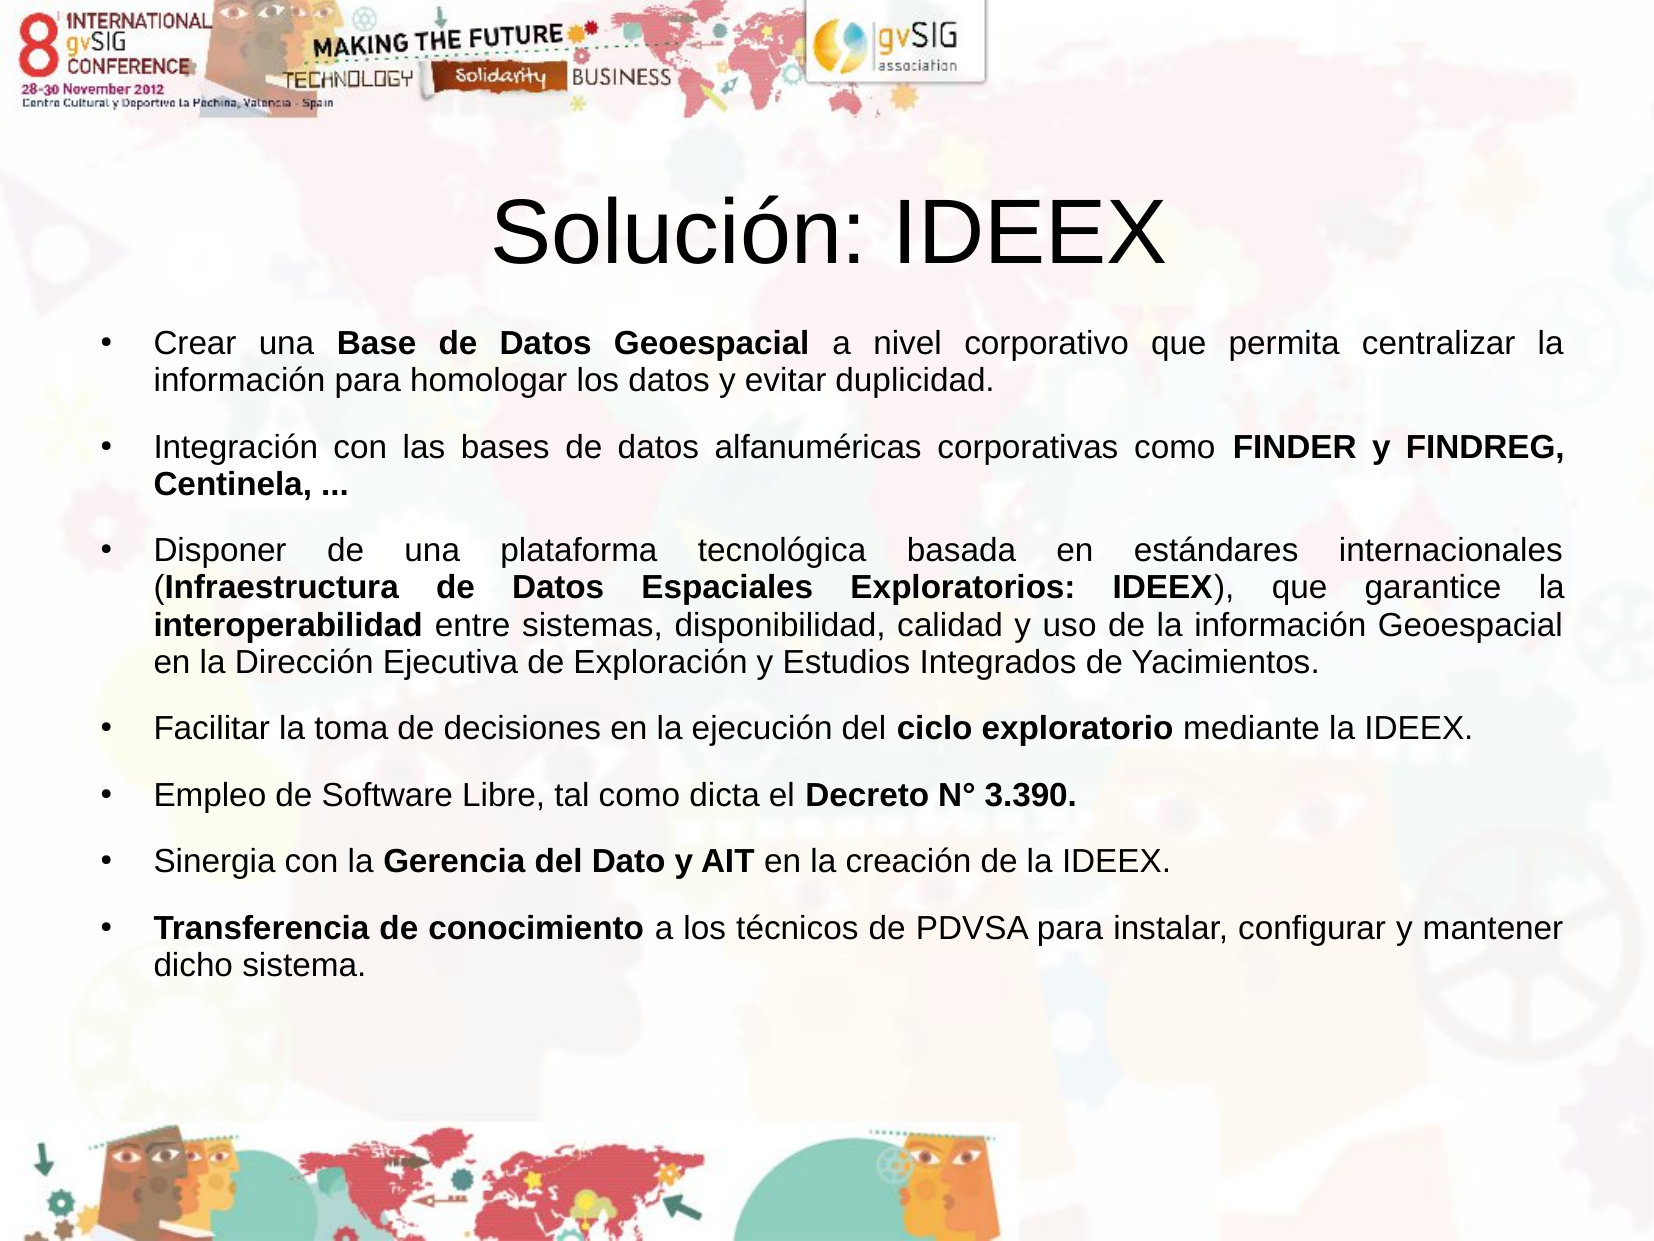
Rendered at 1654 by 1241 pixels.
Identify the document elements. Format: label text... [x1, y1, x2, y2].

picture [0, 0, 1654, 1241]
list Crear una Base de Datos Geoespacial a nivel corporativo que permita centralizar la información para homologar los datos y evitar duplicidad. Integración con las bases de datos alfanuméricas corporativas como FINDER y FINDREG, Centinela, ... Disponer de una plataforma tecnológica basada en estándares internacionales (Infraestructura de Datos Espaciales Exploratorios: IDEEX), que garantice la interoperabilidad entre sistemas, disponibilidad, calidad y uso de la información Geoespacial en la Dirección Ejecutiva de Exploración y Estudios Integrados de Yacimientos. Facilitar la toma de decisiones en la ejecución del ciclo exploratorio mediante la IDEEX. Empleo de Software Libre, tal como dicta el Decreto N° 3.390. Sinergia con la Gerencia del Dato y AIT en la creación de la IDEEX. Transferencia de conocimiento a los técnicos de PDVSA para instalar, configurar y mantener dicho sistema. [82, 324, 1565, 1080]
title Solución: IDEEX [88, 177, 1571, 287]
